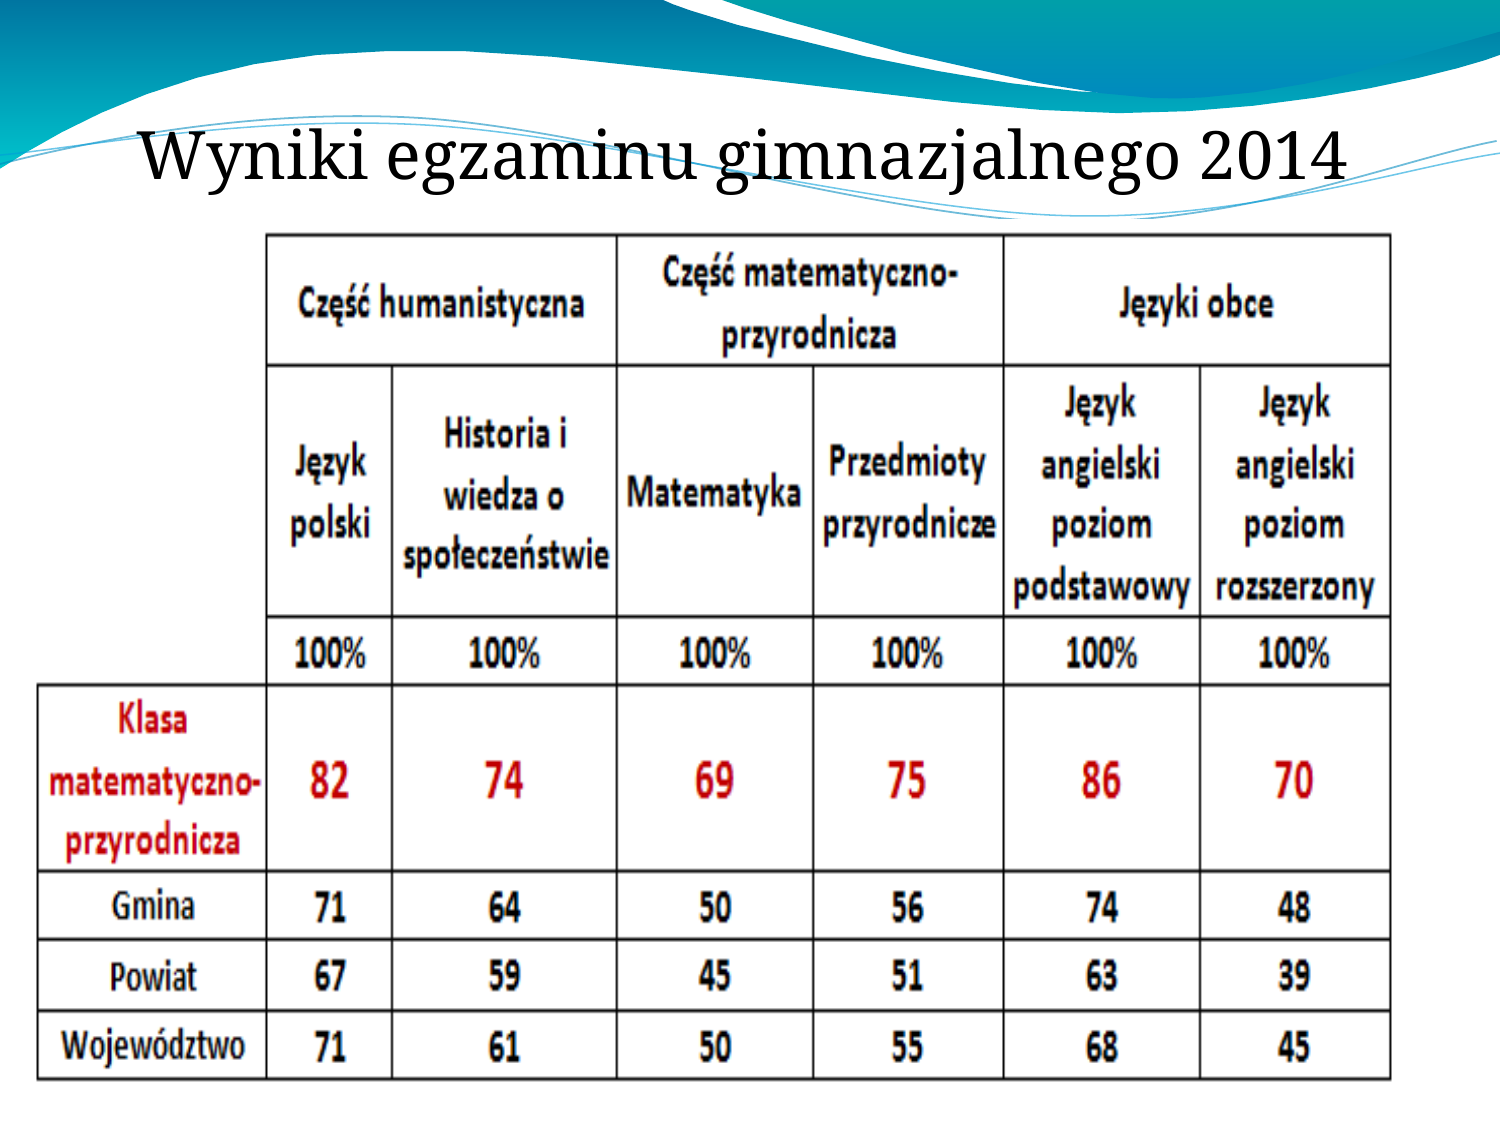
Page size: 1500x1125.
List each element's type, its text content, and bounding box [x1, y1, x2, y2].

picture [29, 219, 1400, 1095]
title Wyniki egzaminu gimnazjalnego 2014 [67, 59, 1418, 247]
